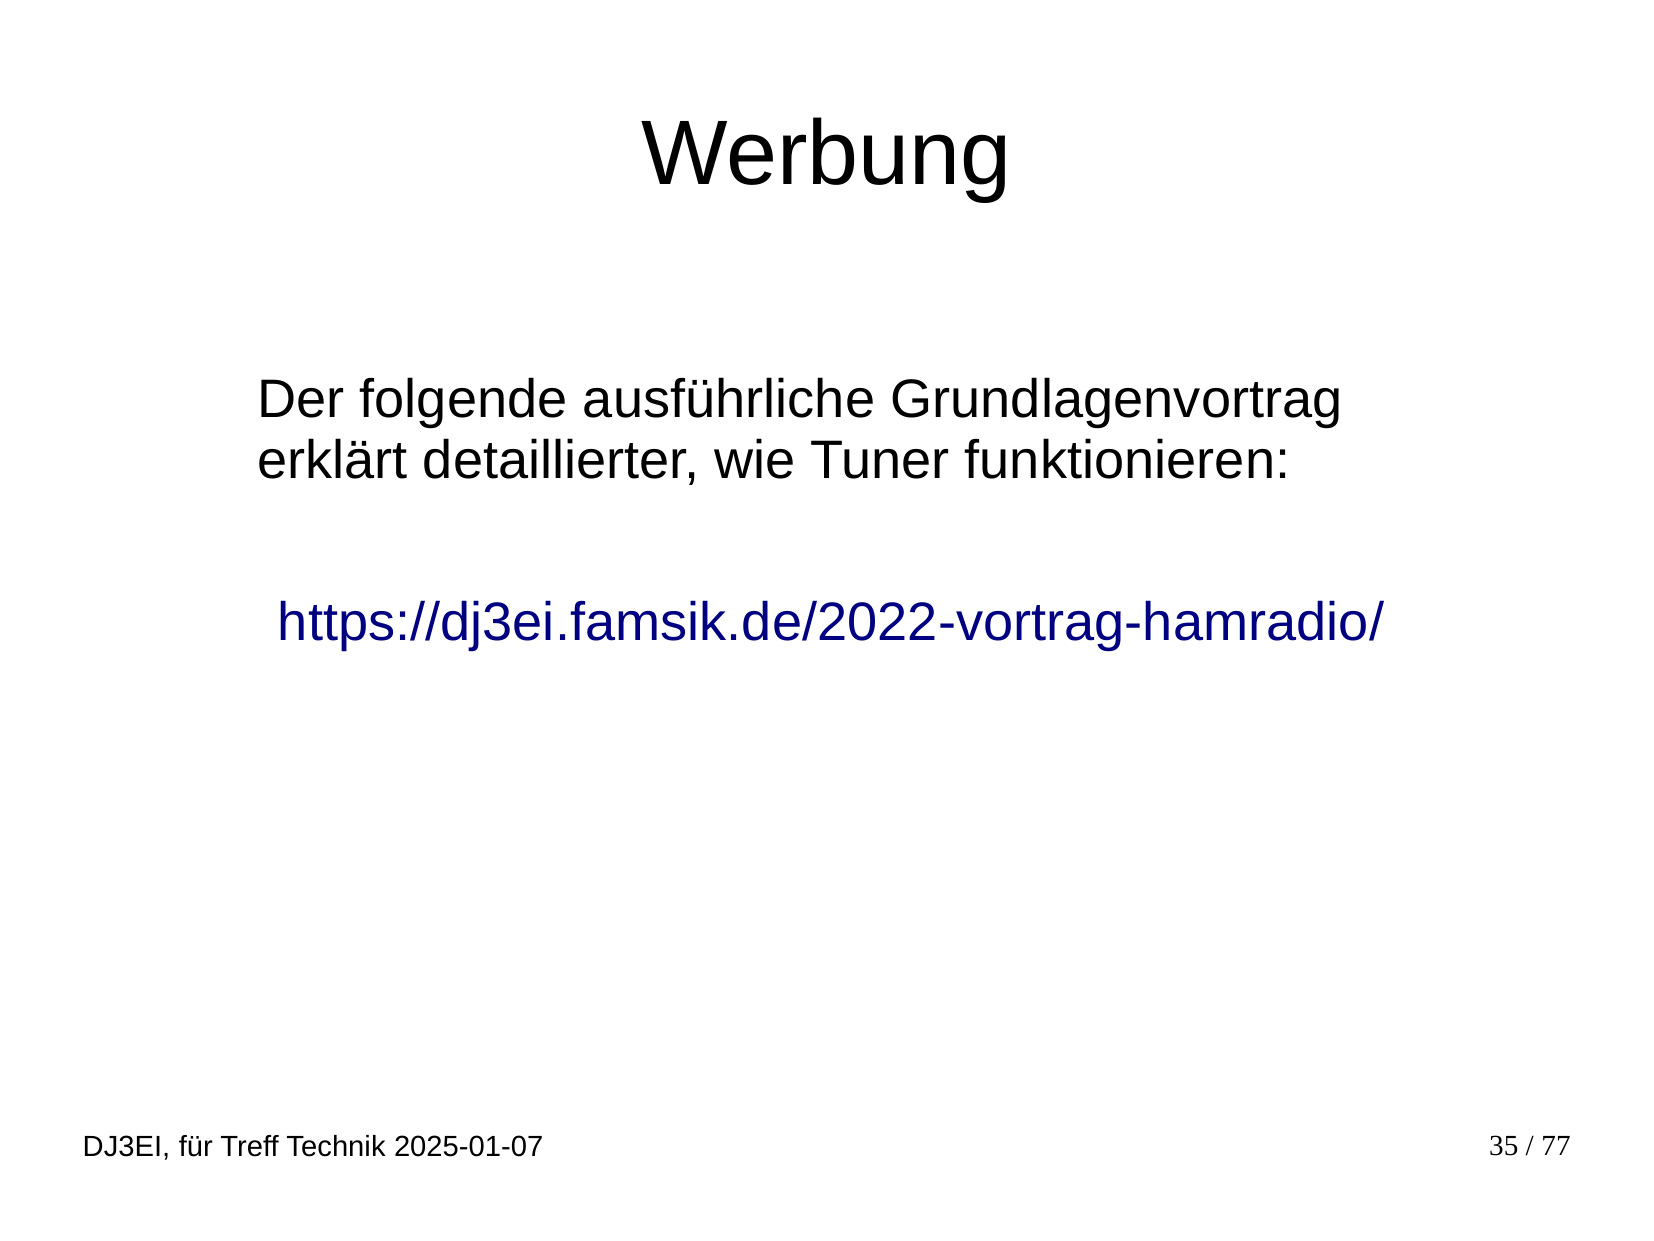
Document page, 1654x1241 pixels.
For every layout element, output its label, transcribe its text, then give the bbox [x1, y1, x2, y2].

text_box Der folgende ausführliche Grundlagenvortrag erklärt detaillierter, wie Tuner funktionieren: [242, 361, 1360, 498]
text_box https://dj3ei.famsik.de/2022-vortrag-hamradio/ [263, 584, 1401, 660]
title Werbung [82, 49, 1571, 257]
